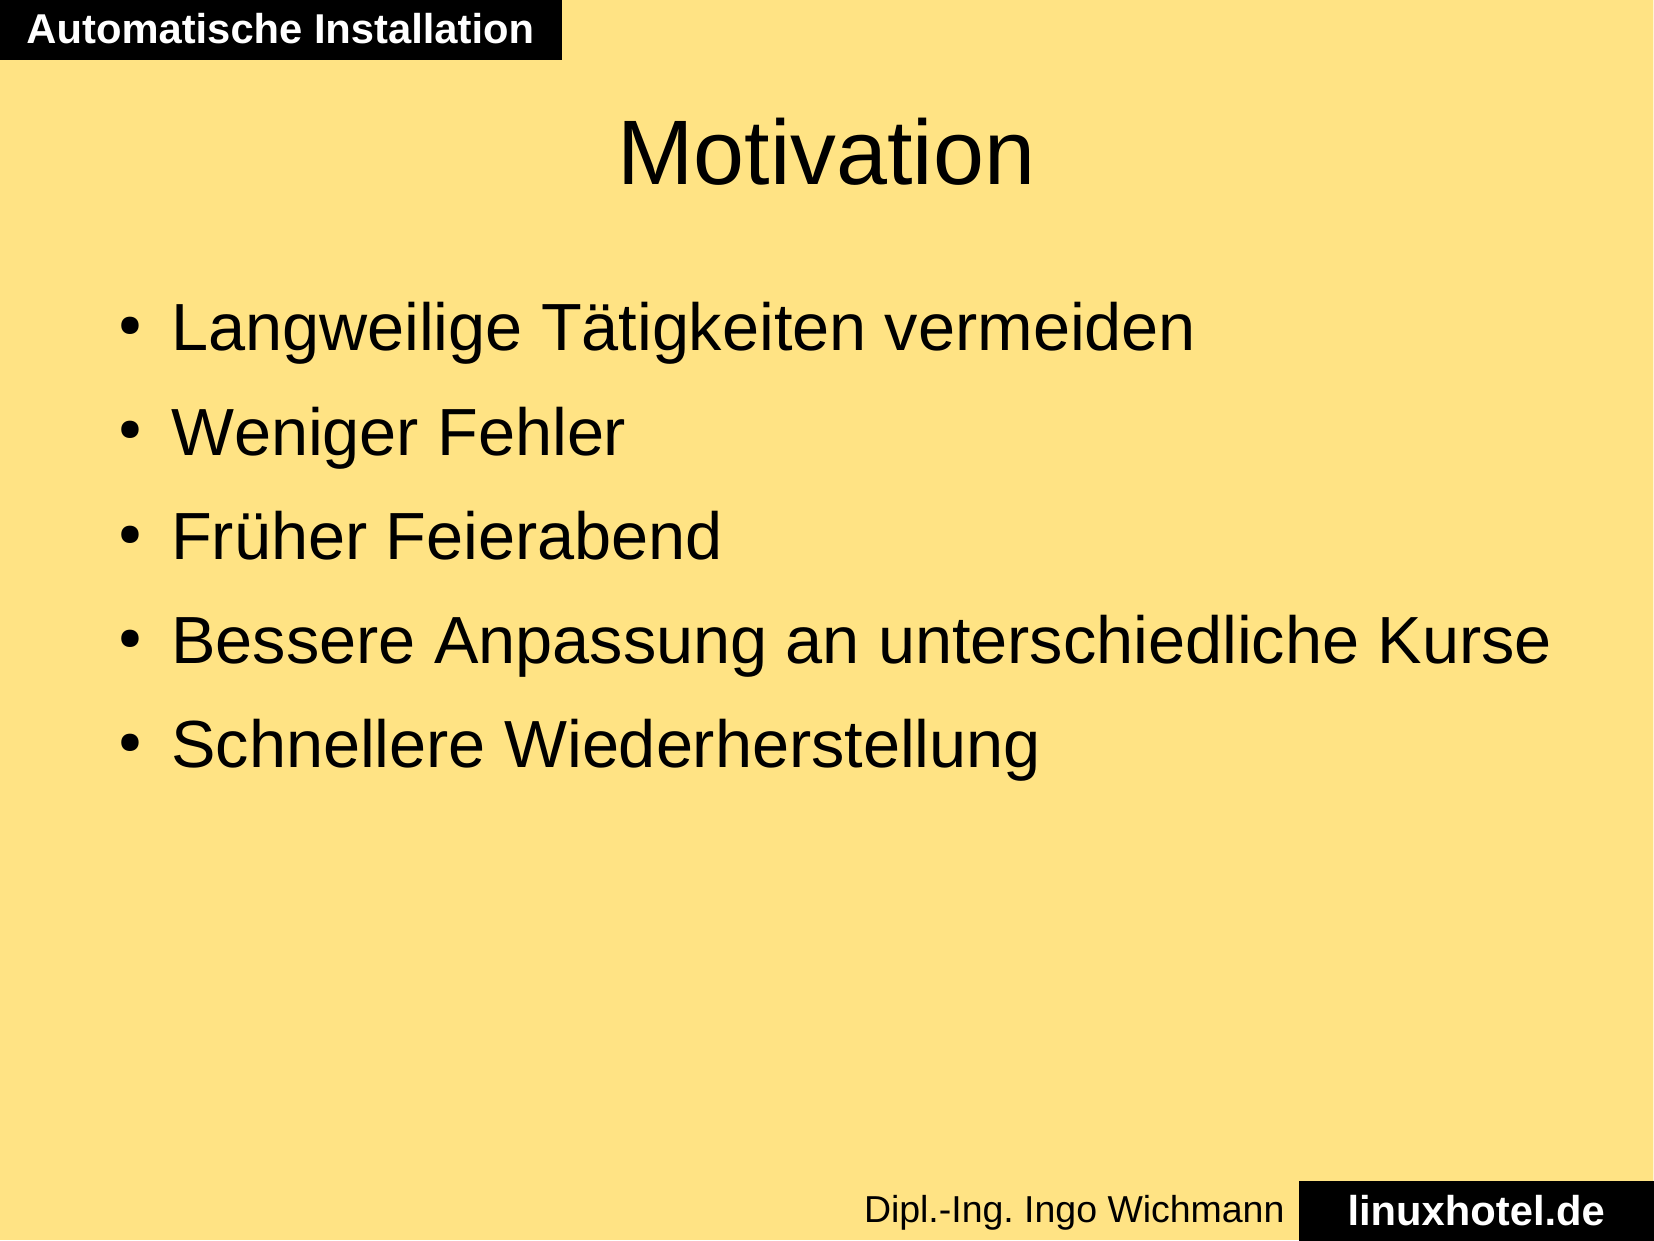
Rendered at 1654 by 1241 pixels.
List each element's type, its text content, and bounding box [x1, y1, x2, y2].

text_box Automatische Installation [0, 0, 562, 60]
list Langweilige Tätigkeiten vermeiden Weniger Fehler Früher Feierabend Bessere Anpassung an unterschiedliche Kurse Schnellere Wiederherstellung [82, 290, 1571, 1109]
title Motivation [82, 49, 1571, 257]
text_box Dipl.-Ing. Ingo Wichmann [849, 1181, 1300, 1238]
text_box linuxhotel.de [1299, 1181, 1654, 1241]
